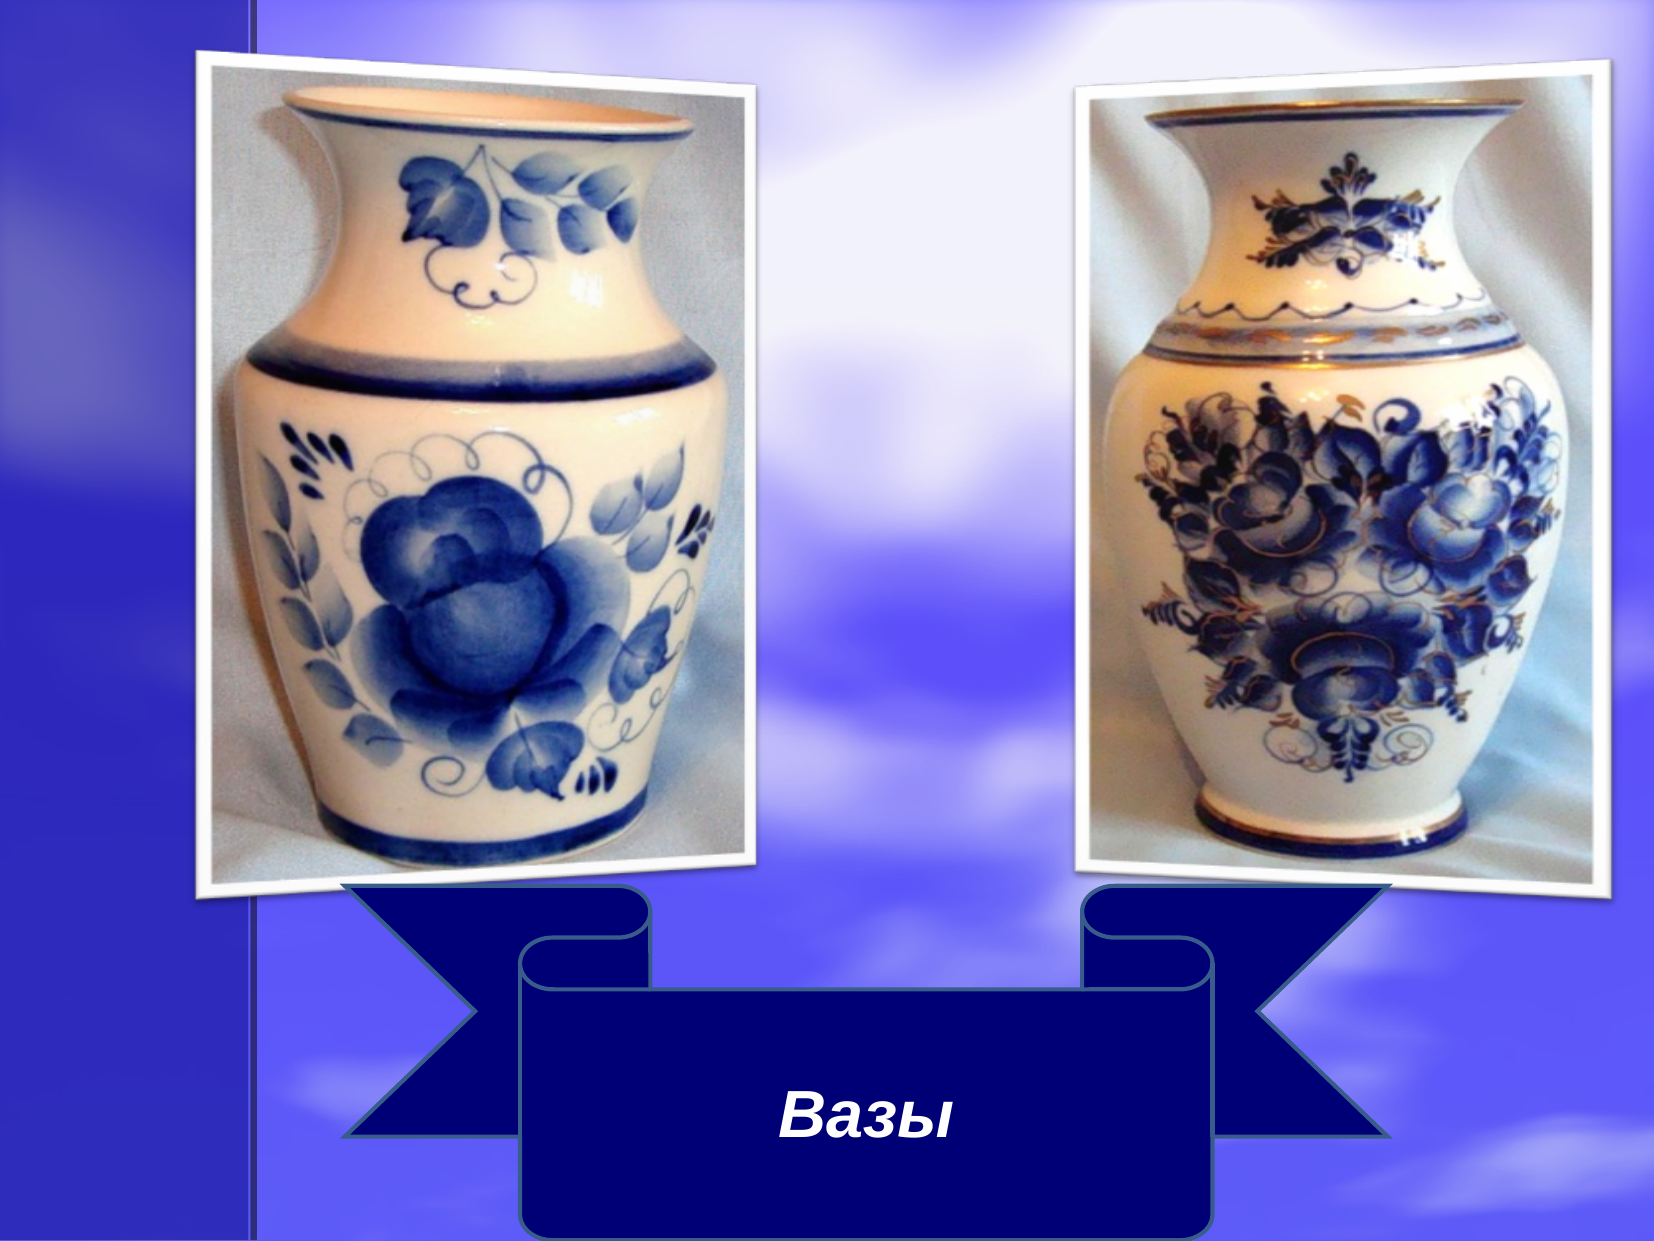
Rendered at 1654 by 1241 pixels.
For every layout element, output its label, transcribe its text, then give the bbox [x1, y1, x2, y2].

picture [183, 41, 768, 916]
text_box Вазы [344, 885, 1388, 1241]
picture [1062, 50, 1628, 916]
